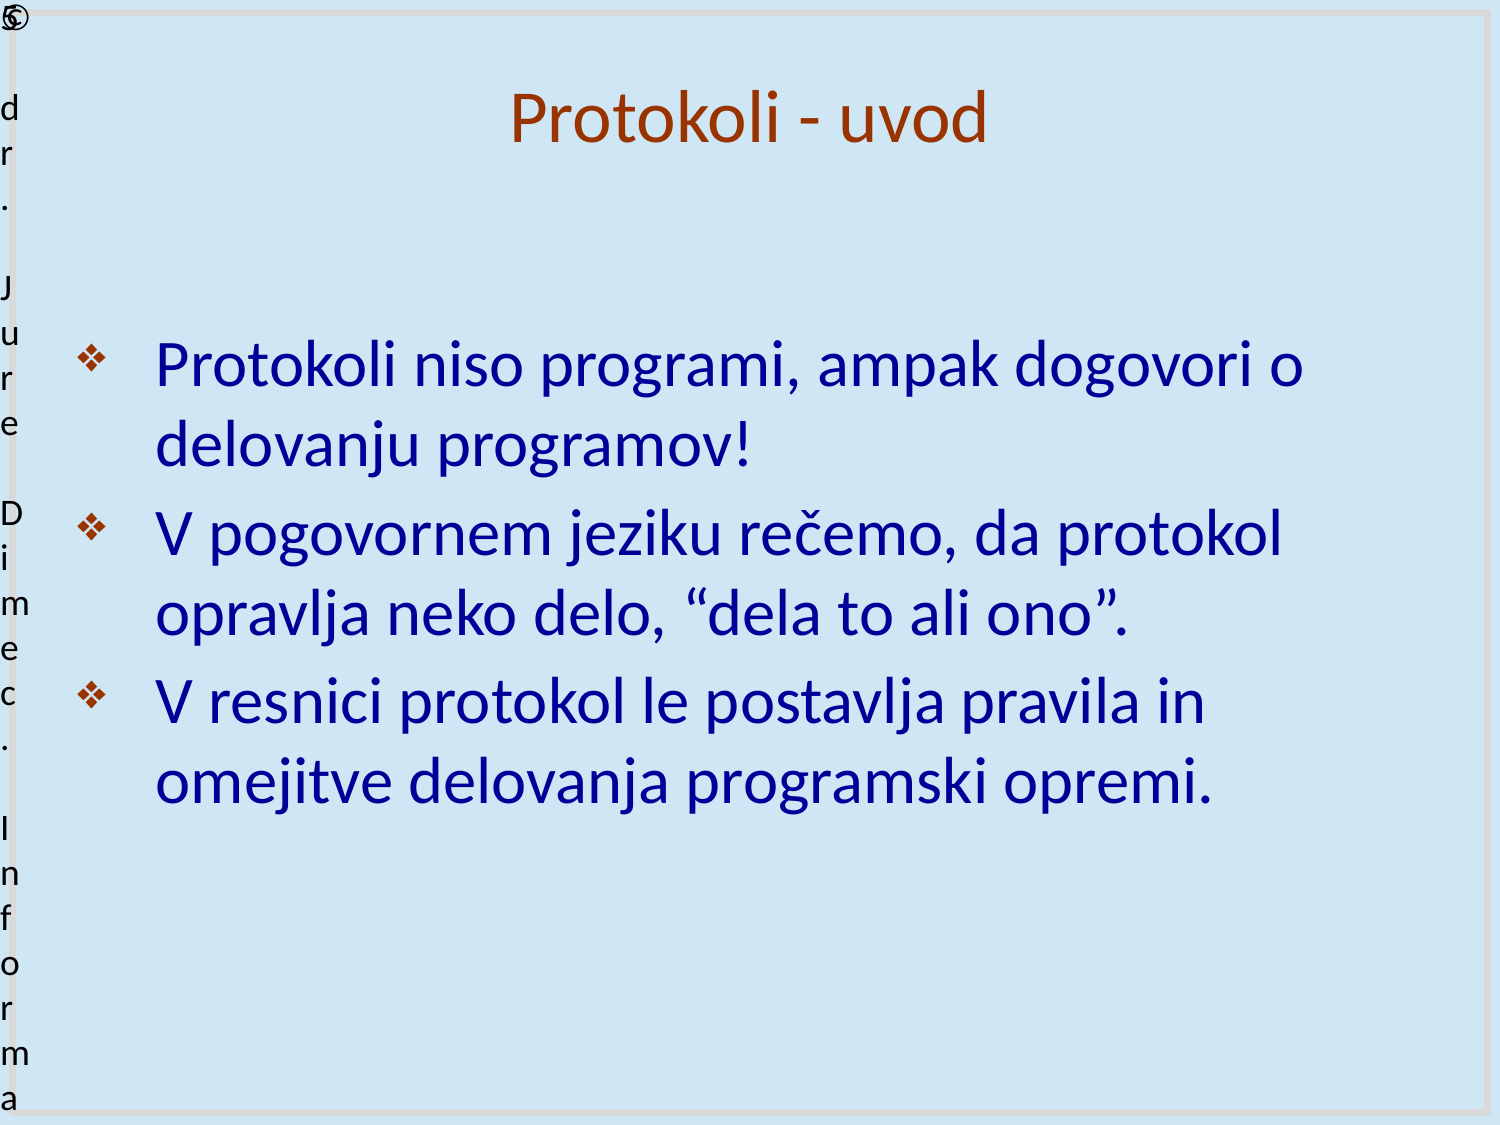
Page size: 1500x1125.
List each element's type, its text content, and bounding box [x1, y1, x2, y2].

title Protokoli - uvod [112, 50, 1388, 175]
list Protokoli niso programi, ampak dogovori o delovanju programov! V pogovornem jeziku rečemo, da protokol opravlja neko delo, “dela to ali ono”. V resnici protokol le postavlja pravila in omejitve delovanja programski opremi. [62, 312, 1463, 1025]
